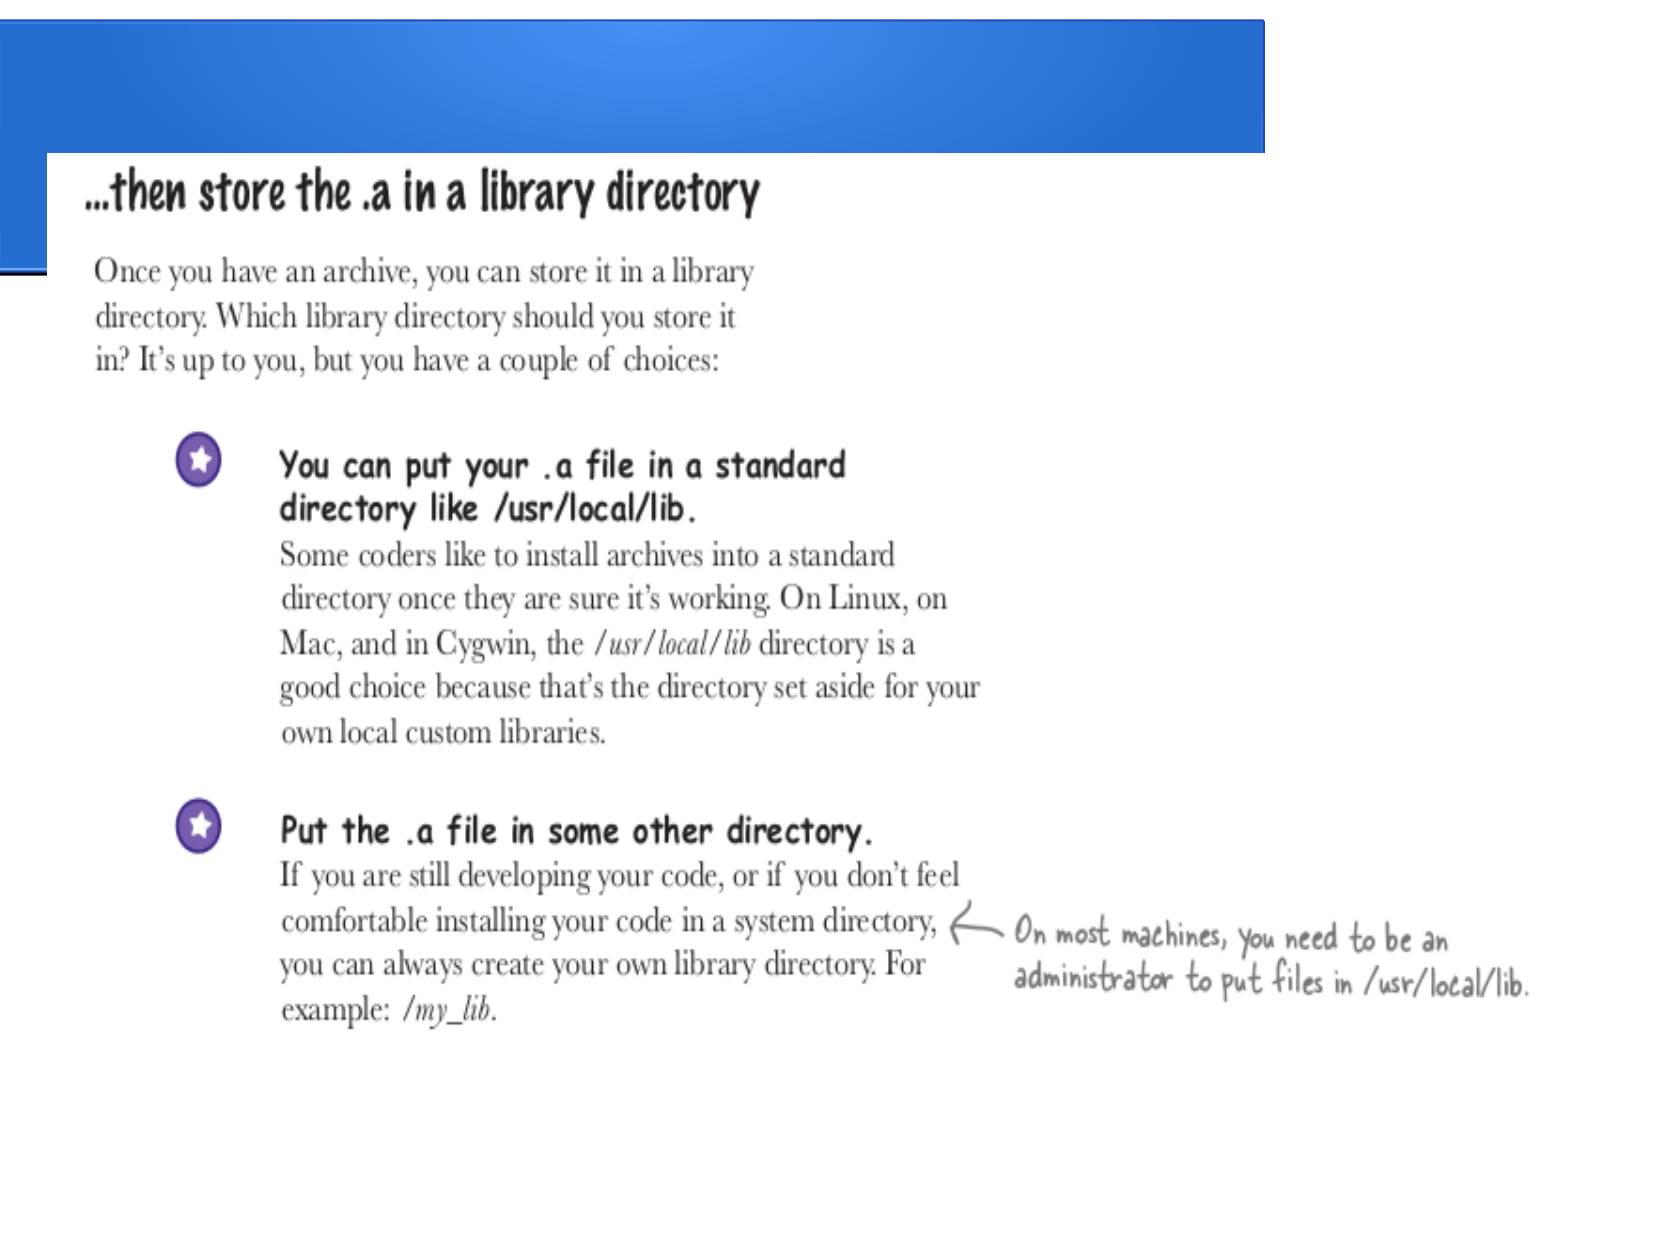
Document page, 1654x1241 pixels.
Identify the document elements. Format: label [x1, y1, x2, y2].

picture [47, 153, 1571, 1075]
